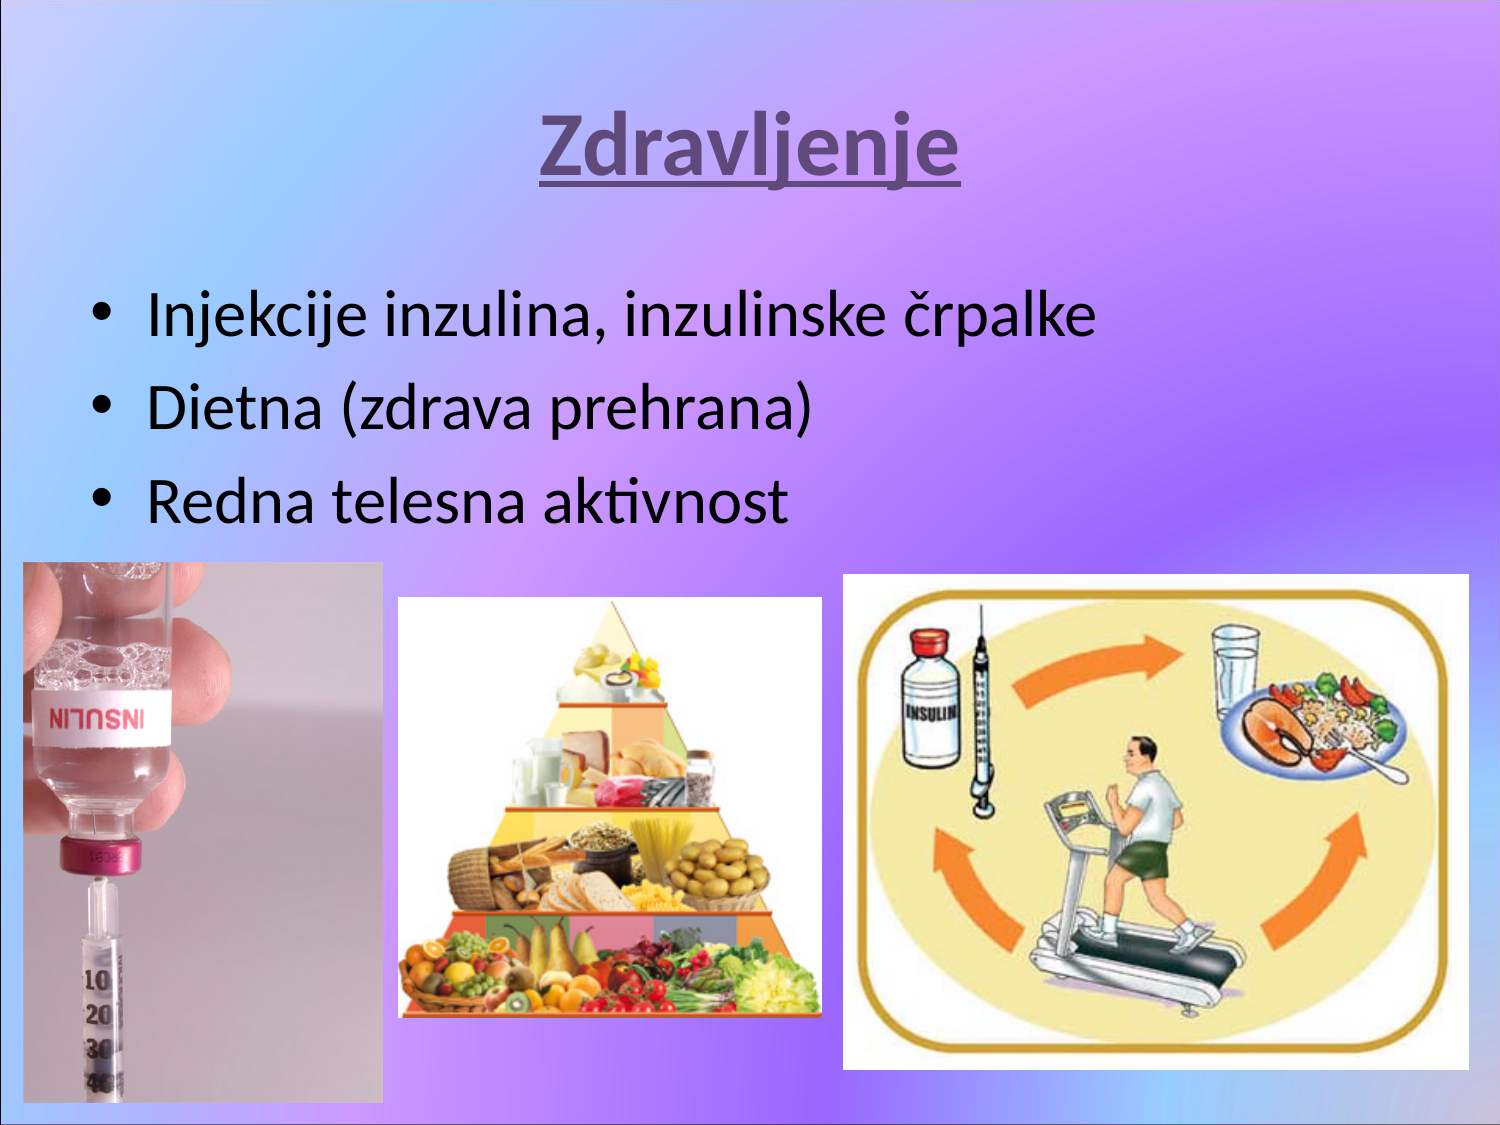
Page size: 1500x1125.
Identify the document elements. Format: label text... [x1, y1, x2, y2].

list Injekcije inzulina, inzulinske črpalke Dietna (zdrava prehrana) Redna telesna aktivnost [75, 262, 1425, 1005]
picture [0, 0, 1500, 1125]
title Zdravljenje [75, 45, 1425, 233]
